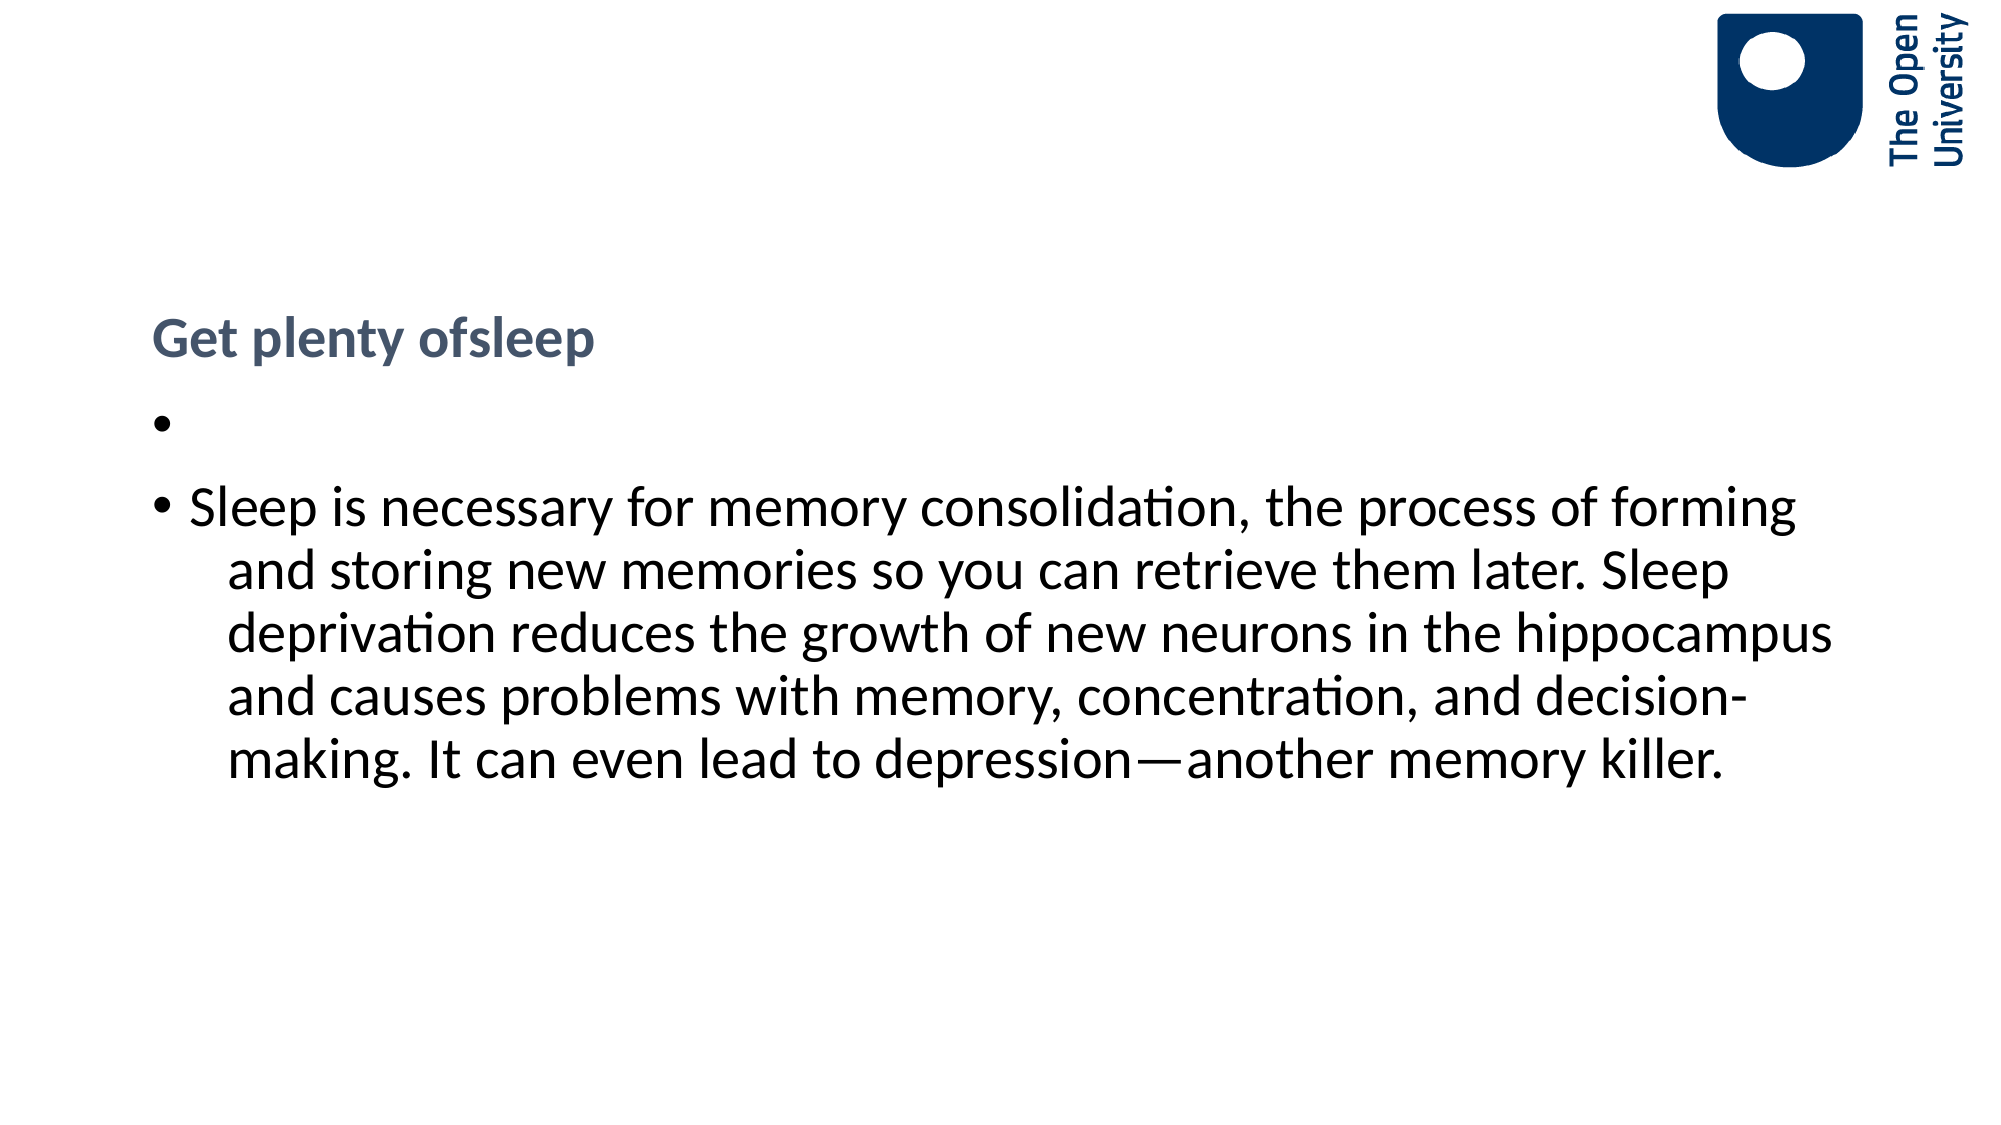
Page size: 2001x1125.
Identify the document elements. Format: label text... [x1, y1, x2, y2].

list Get plenty of sleep Sleep is necessary for memory consolidation, the process of forming and storing new memories so you can retrieve them later. Sleep deprivation reduces the growth of new neurons in the hippocampus and causes problems with memory, concentration, and decision-making. It can even lead to depression—another memory killer. [137, 299, 1863, 1014]
picture [1716, 10, 1971, 170]
